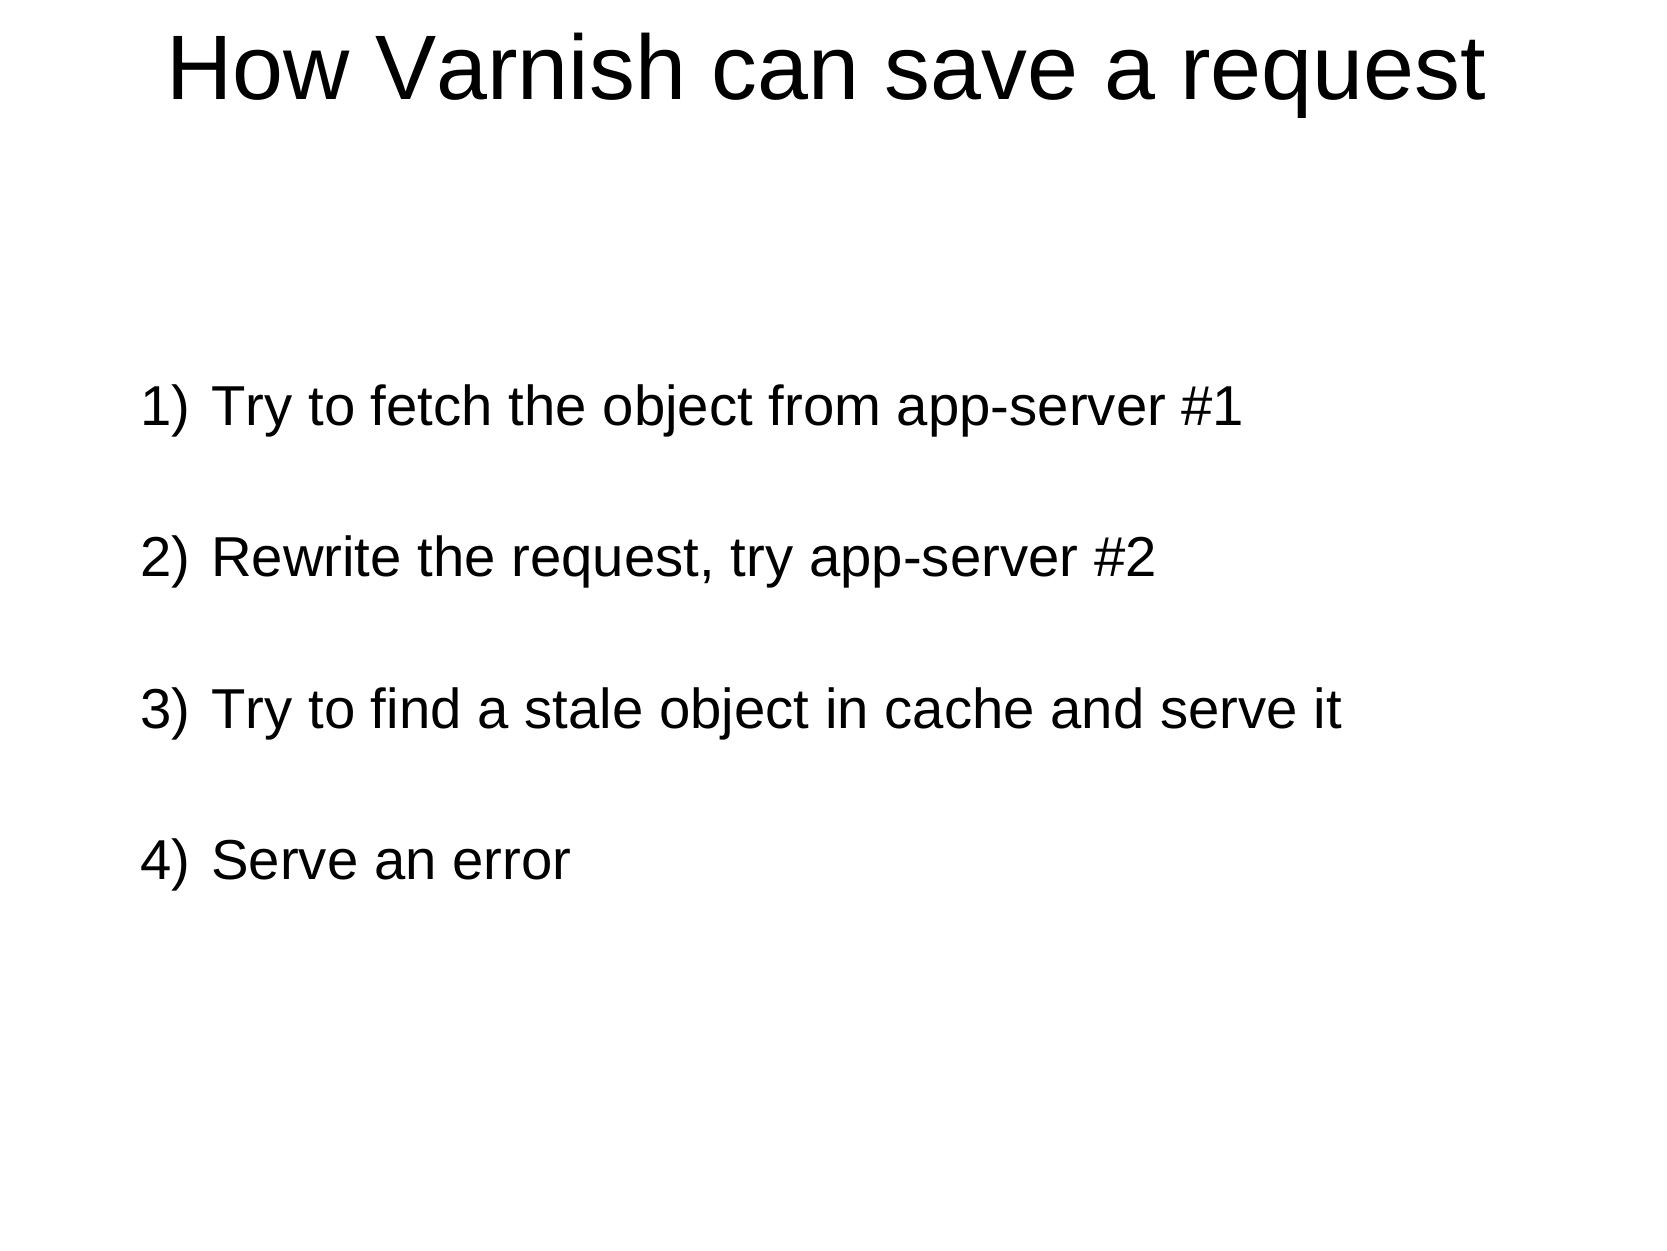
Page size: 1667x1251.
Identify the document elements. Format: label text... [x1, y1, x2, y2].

title How Varnish can save a request [119, 0, 1536, 224]
list Try to fetch the object from app-server #1 Rewrite the request, try app-server #2 Try to find a stale object in cache and serve it Serve an error [125, 360, 1542, 1111]
